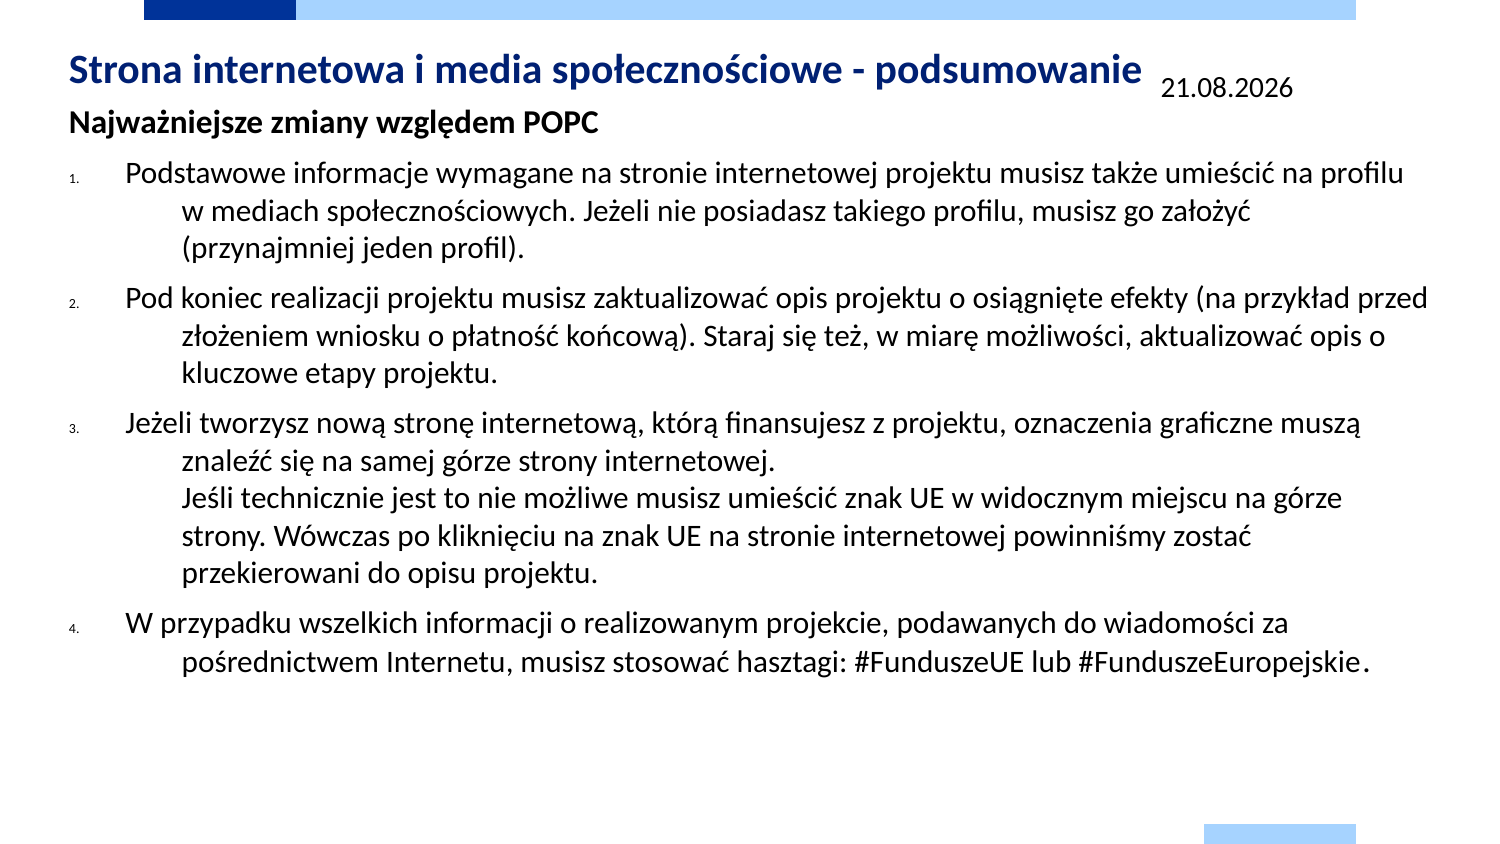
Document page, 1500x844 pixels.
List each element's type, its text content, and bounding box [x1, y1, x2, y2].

title Strona internetowa i media społecznościowe - podsumowanie [69, 40, 1322, 100]
list Najważniejsze zmiany względem POPC Podstawowe informacje wymagane na stronie internetowej projektu musisz także umieścić na profilu w mediach społecznościowych. Jeżeli nie posiadasz takiego profilu, musisz go założyć (przynajmniej jeden profil). Pod koniec realizacji projektu musisz zaktualizować opis projektu o osiągnięte efekty (na przykład przed złożeniem wniosku o płatność końcową). Staraj się też, w miarę możliwości, aktualizować opis o kluczowe etapy projektu. Jeżeli tworzysz nową stronę internetową, którą finansujesz z projektu, oznaczenia graficzne muszą znaleźć się na samej górze strony internetowej. Jeśli technicznie jest to nie możliwe musisz umieścić znak UE w widocznym miejscu na górze strony. Wówczas po kliknięciu na znak UE na stronie internetowej powinniśmy zostać przekierowani do opisu projektu. W przypadku wszelkich informacji o realizowanym projekcie, podawanych do wiadomości za pośrednictwem Internetu, musisz stosować hasztagi: #FunduszeUE lub #FunduszeEuropejskie. [69, 100, 1431, 822]
text_box 02.07.2024 [1145, 60, 1347, 102]
